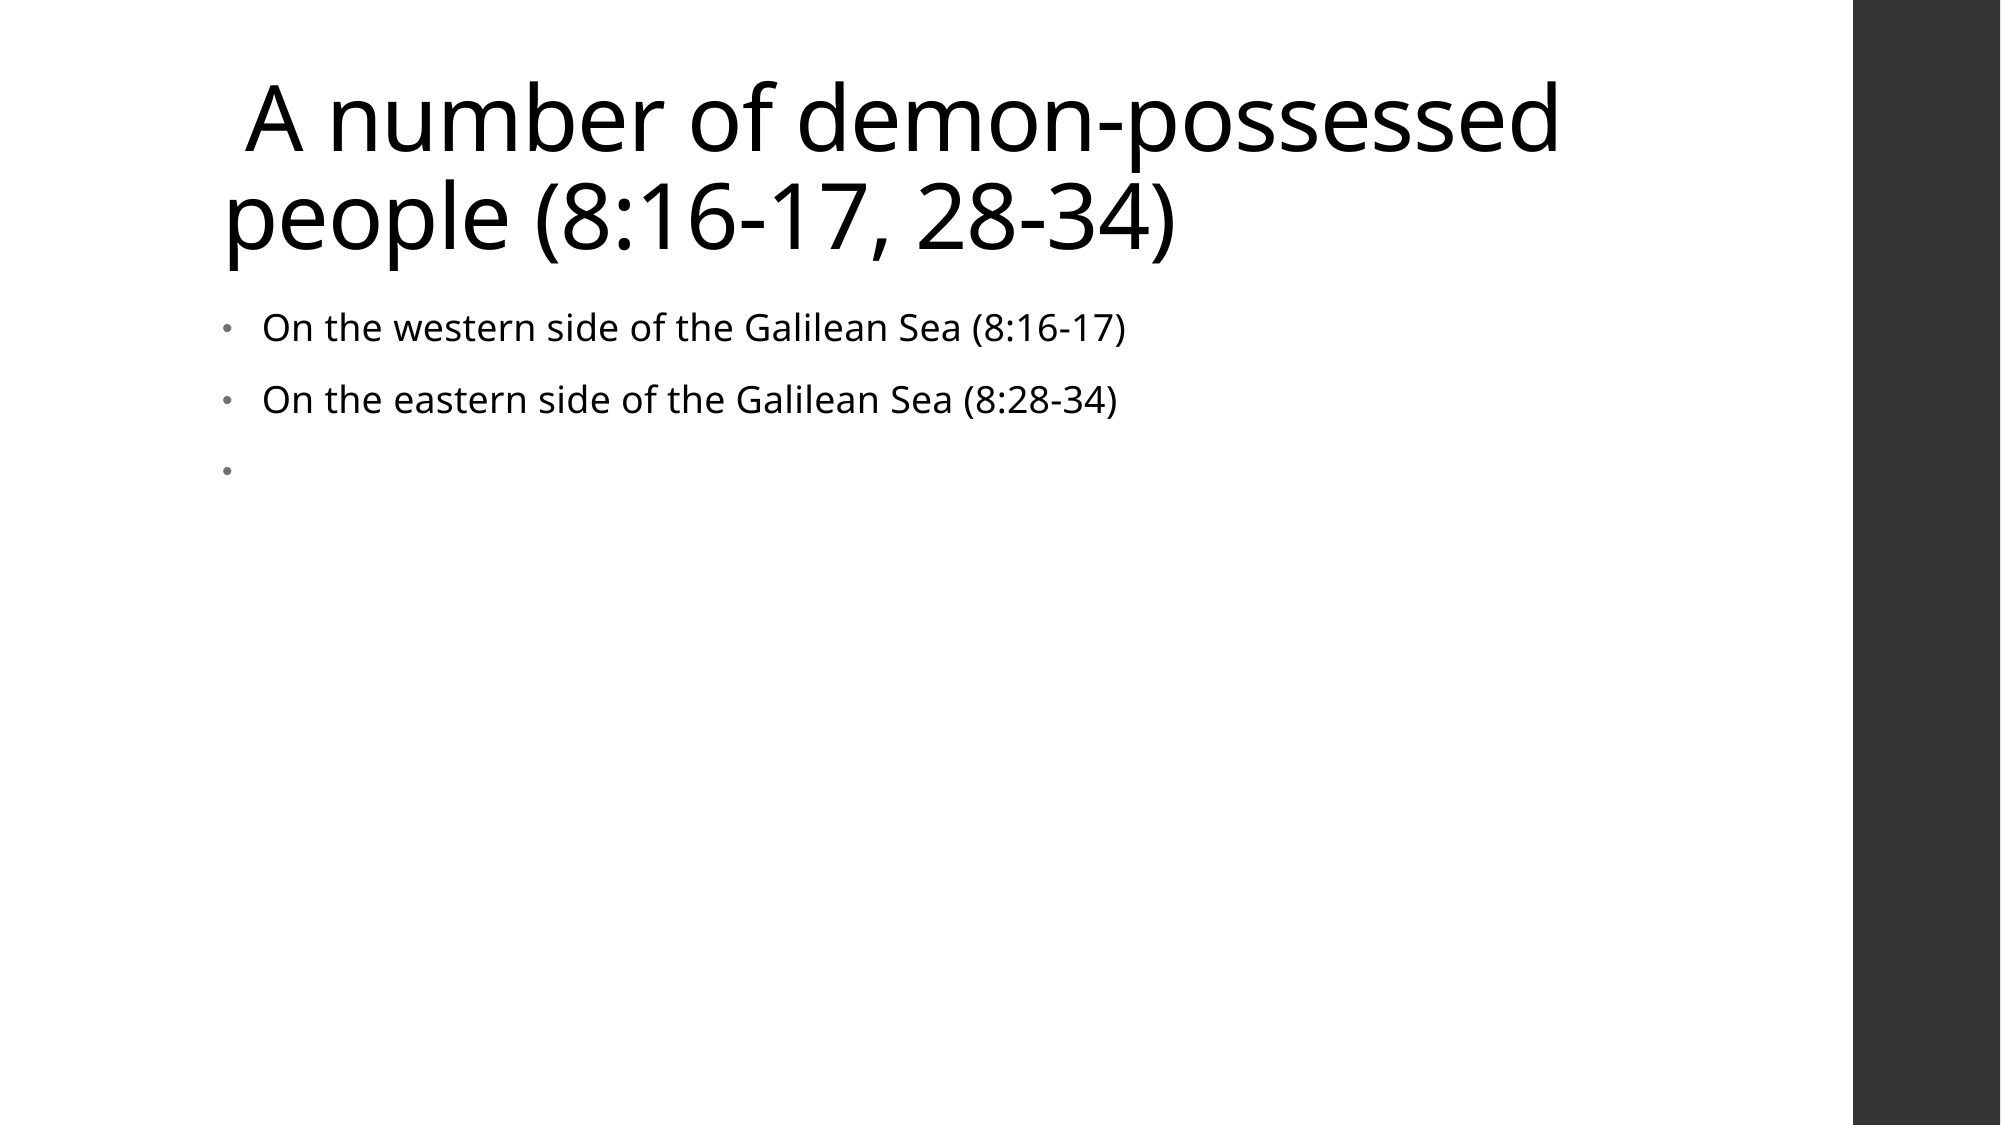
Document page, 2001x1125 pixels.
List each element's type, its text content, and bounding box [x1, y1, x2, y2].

title A number of demon-possessed people (8:16-17, 28-34) [206, 60, 1797, 278]
list On the western side of the Galilean Sea (8:16-17) On the eastern side of the Galilean Sea (8:28-34) [206, 299, 1617, 1014]
